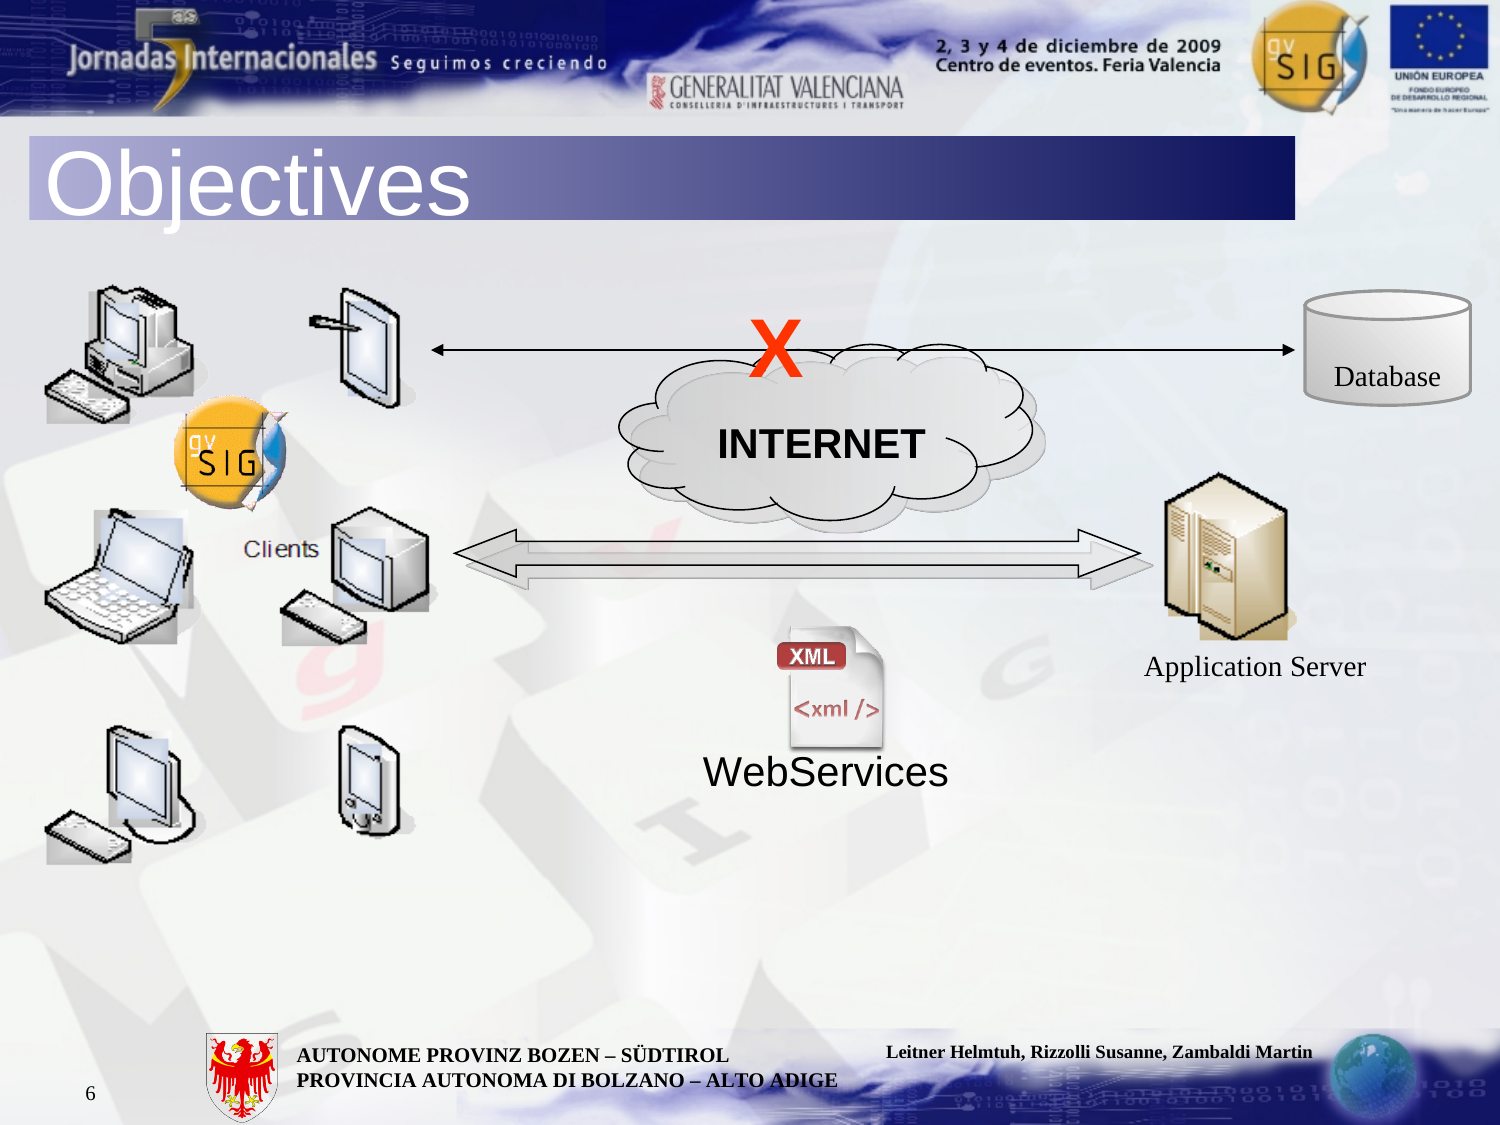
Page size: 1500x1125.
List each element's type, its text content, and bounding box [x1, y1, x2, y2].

text_box Database [1304, 306, 1471, 406]
text_box [846, 344, 896, 349]
text_box [618, 351, 1033, 521]
text_box Application Server [1129, 640, 1382, 691]
text_box INTERNET [702, 409, 941, 475]
chart [41, 281, 479, 910]
text_box Objectives [29, 136, 1296, 220]
text_box [454, 529, 1140, 578]
picture [0, 0, 1500, 1125]
chart [1122, 446, 1305, 648]
text_box [914, 344, 966, 349]
text_box X [733, 286, 820, 402]
text_box WebServices [688, 737, 965, 803]
